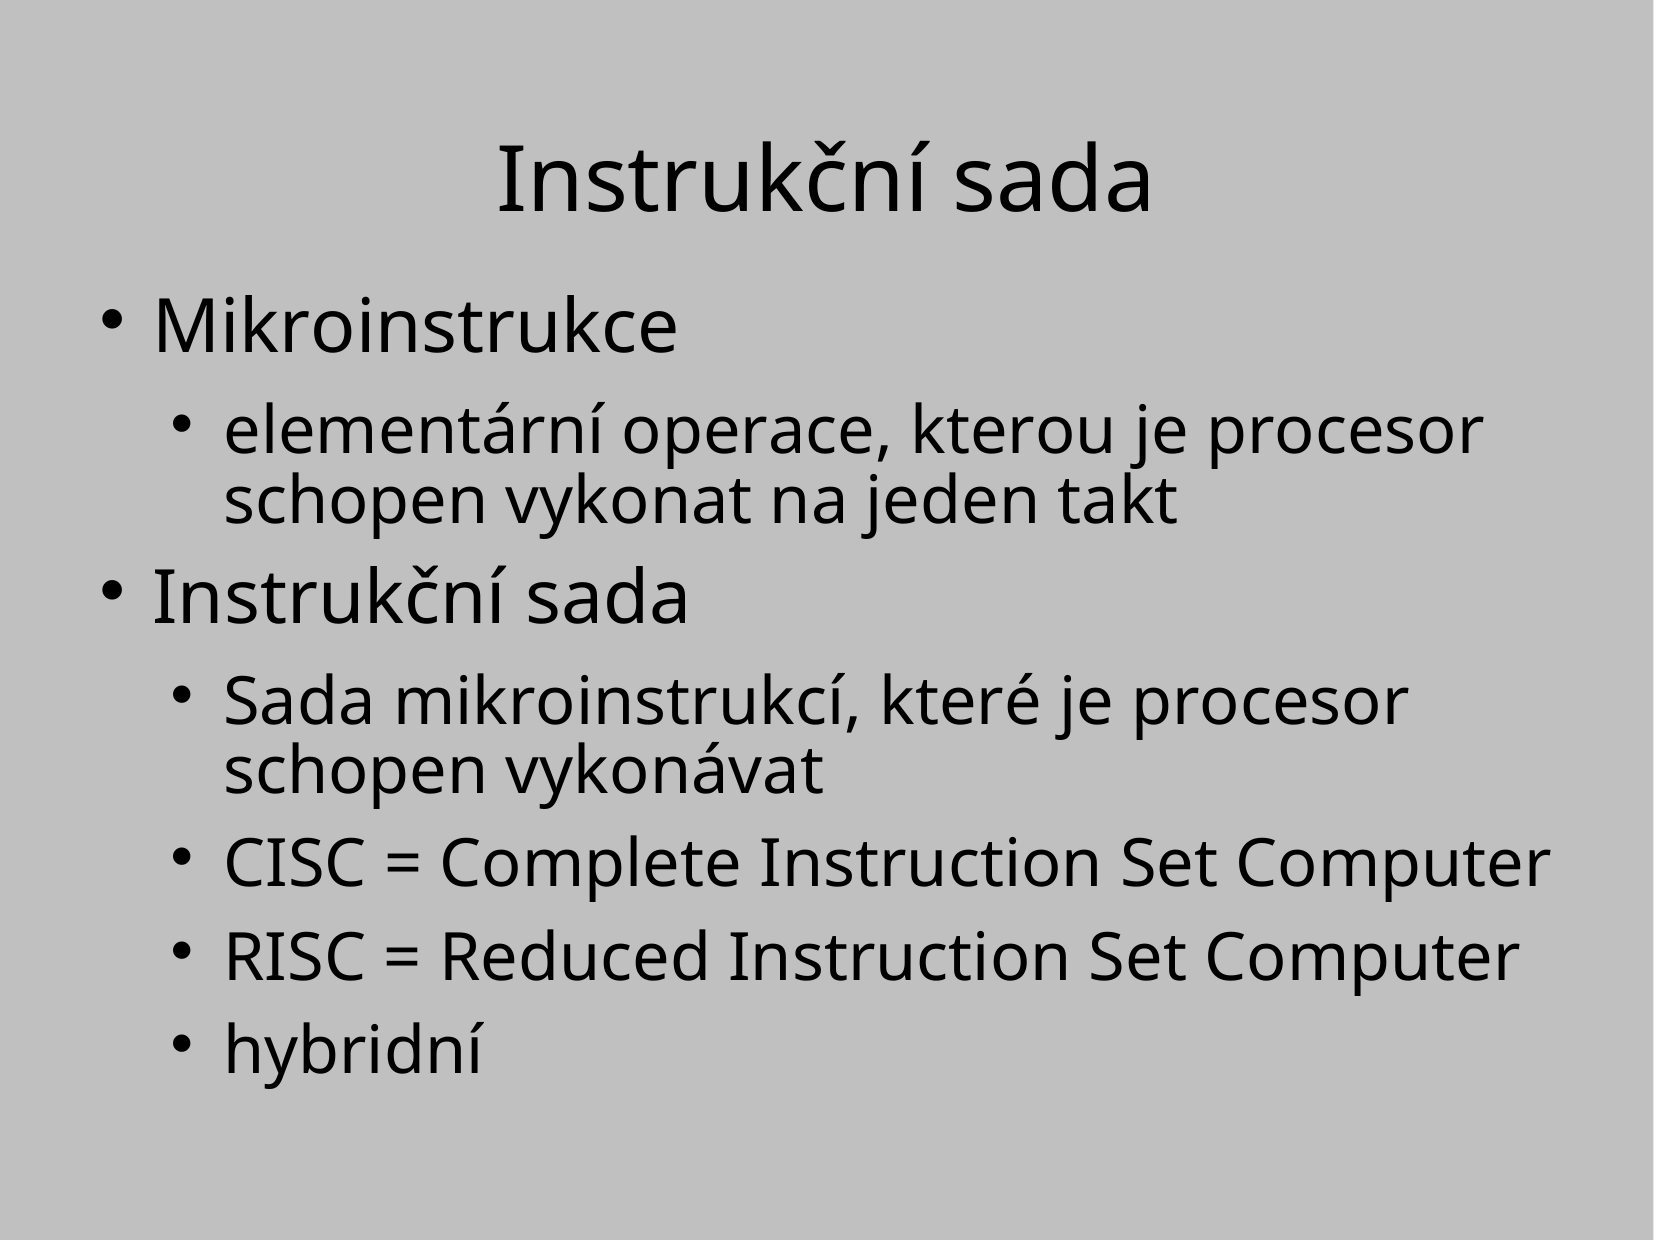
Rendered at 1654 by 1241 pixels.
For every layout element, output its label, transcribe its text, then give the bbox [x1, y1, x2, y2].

list Mikroinstrukce elementární operace, kterou je procesor schopen vykonat na jeden takt Instrukční sada Sada mikroinstrukcí, které je procesor schopen vykonávat CISC = Complete Instruction Set Computer RISC = Reduced Instruction Set Computer hybridní [82, 290, 1571, 1109]
title Instrukční sada [82, 49, 1571, 257]
